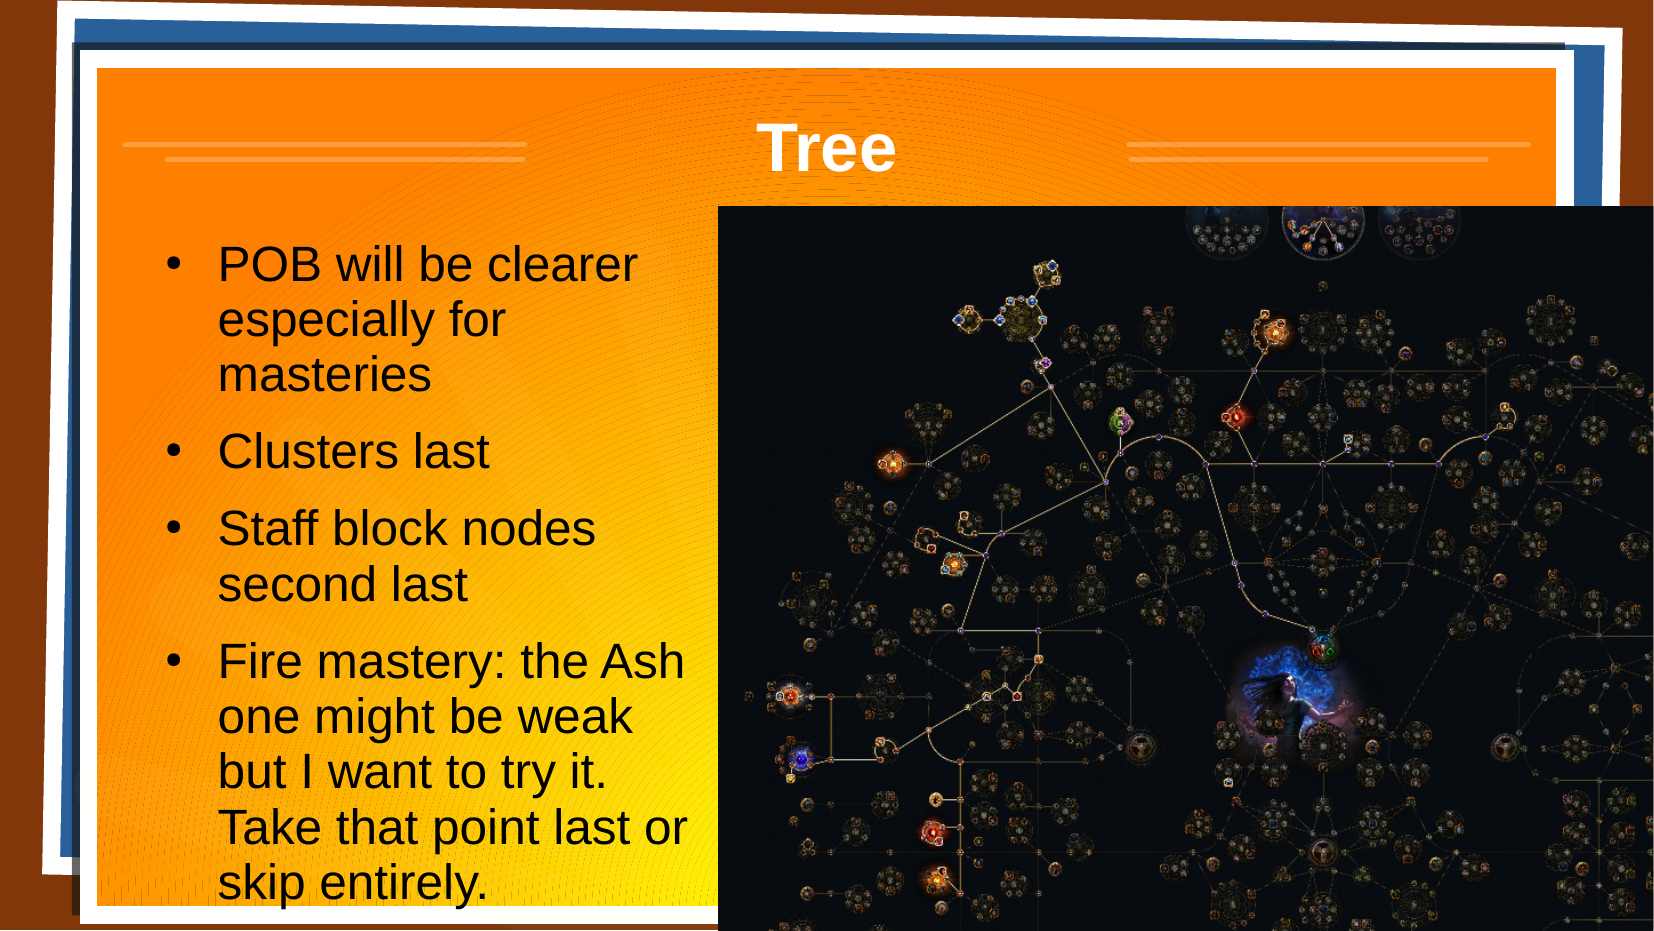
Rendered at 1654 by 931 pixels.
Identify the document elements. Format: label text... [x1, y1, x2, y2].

list POB will be clearer especially for masteries Clusters last Staff block nodes second last Fire mastery: the Ash one might be weak but I want to try it. Take that point last or skip entirely. [147, 236, 709, 916]
picture [718, 206, 1654, 931]
title Tree [531, 73, 1123, 222]
